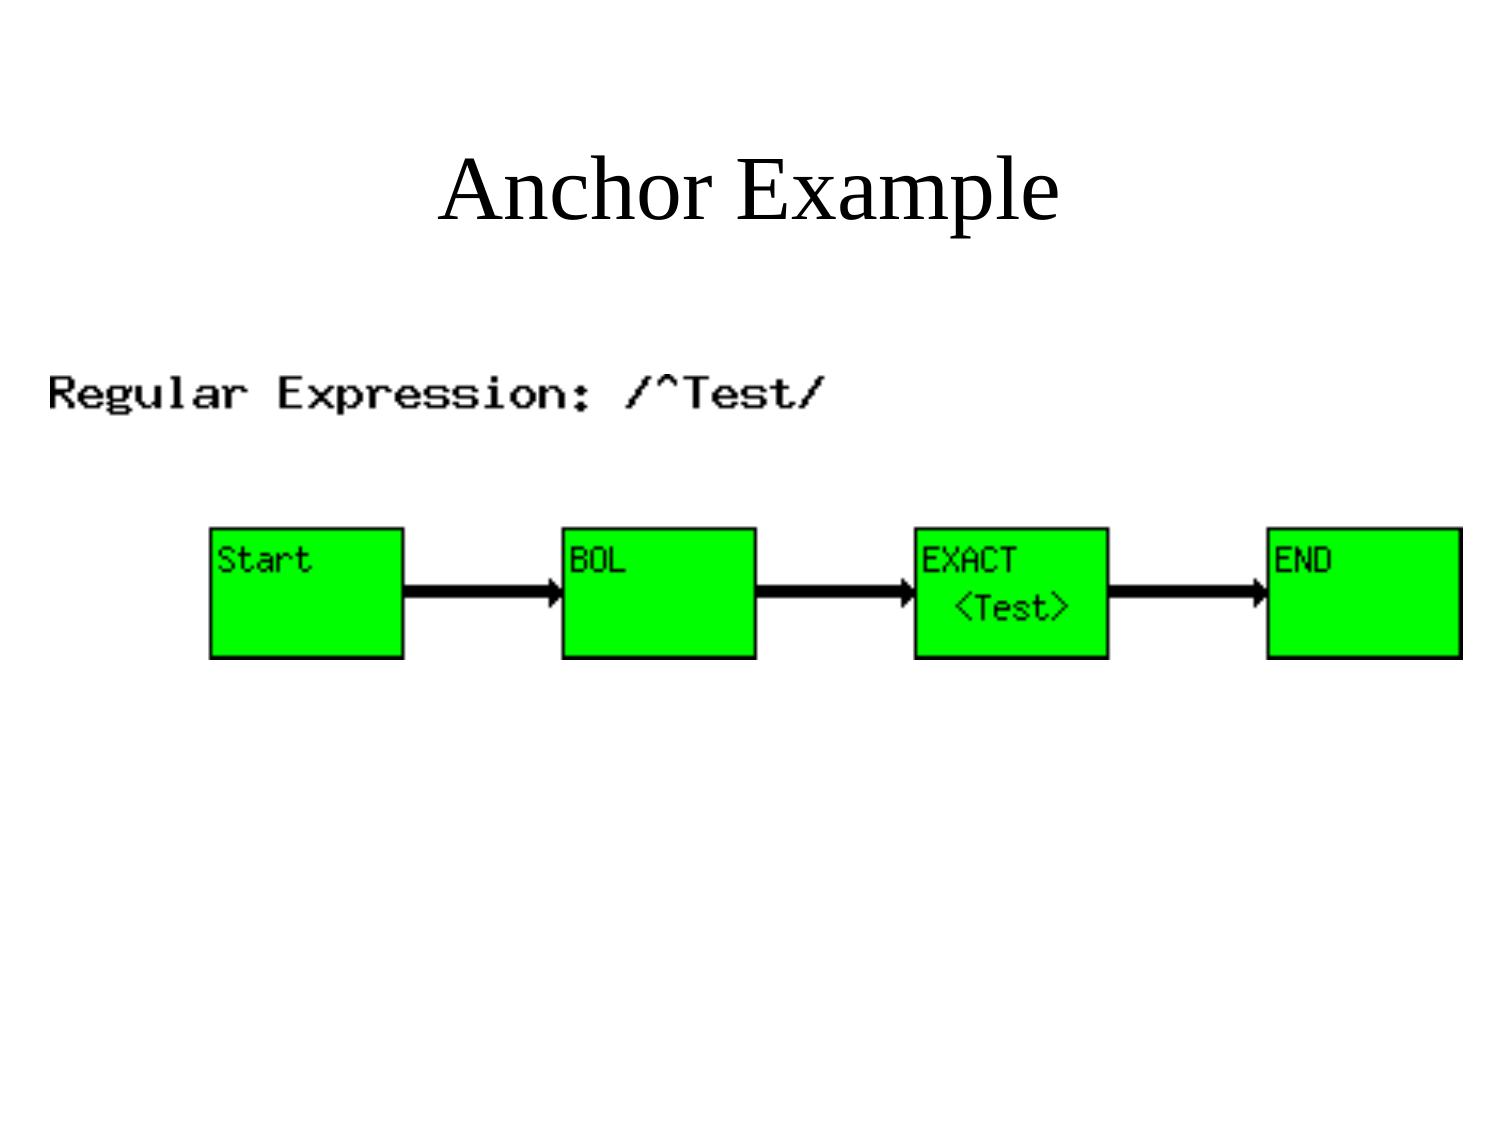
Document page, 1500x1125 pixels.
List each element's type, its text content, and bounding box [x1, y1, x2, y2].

title Anchor Example [112, 99, 1388, 288]
picture [50, 374, 1463, 660]
